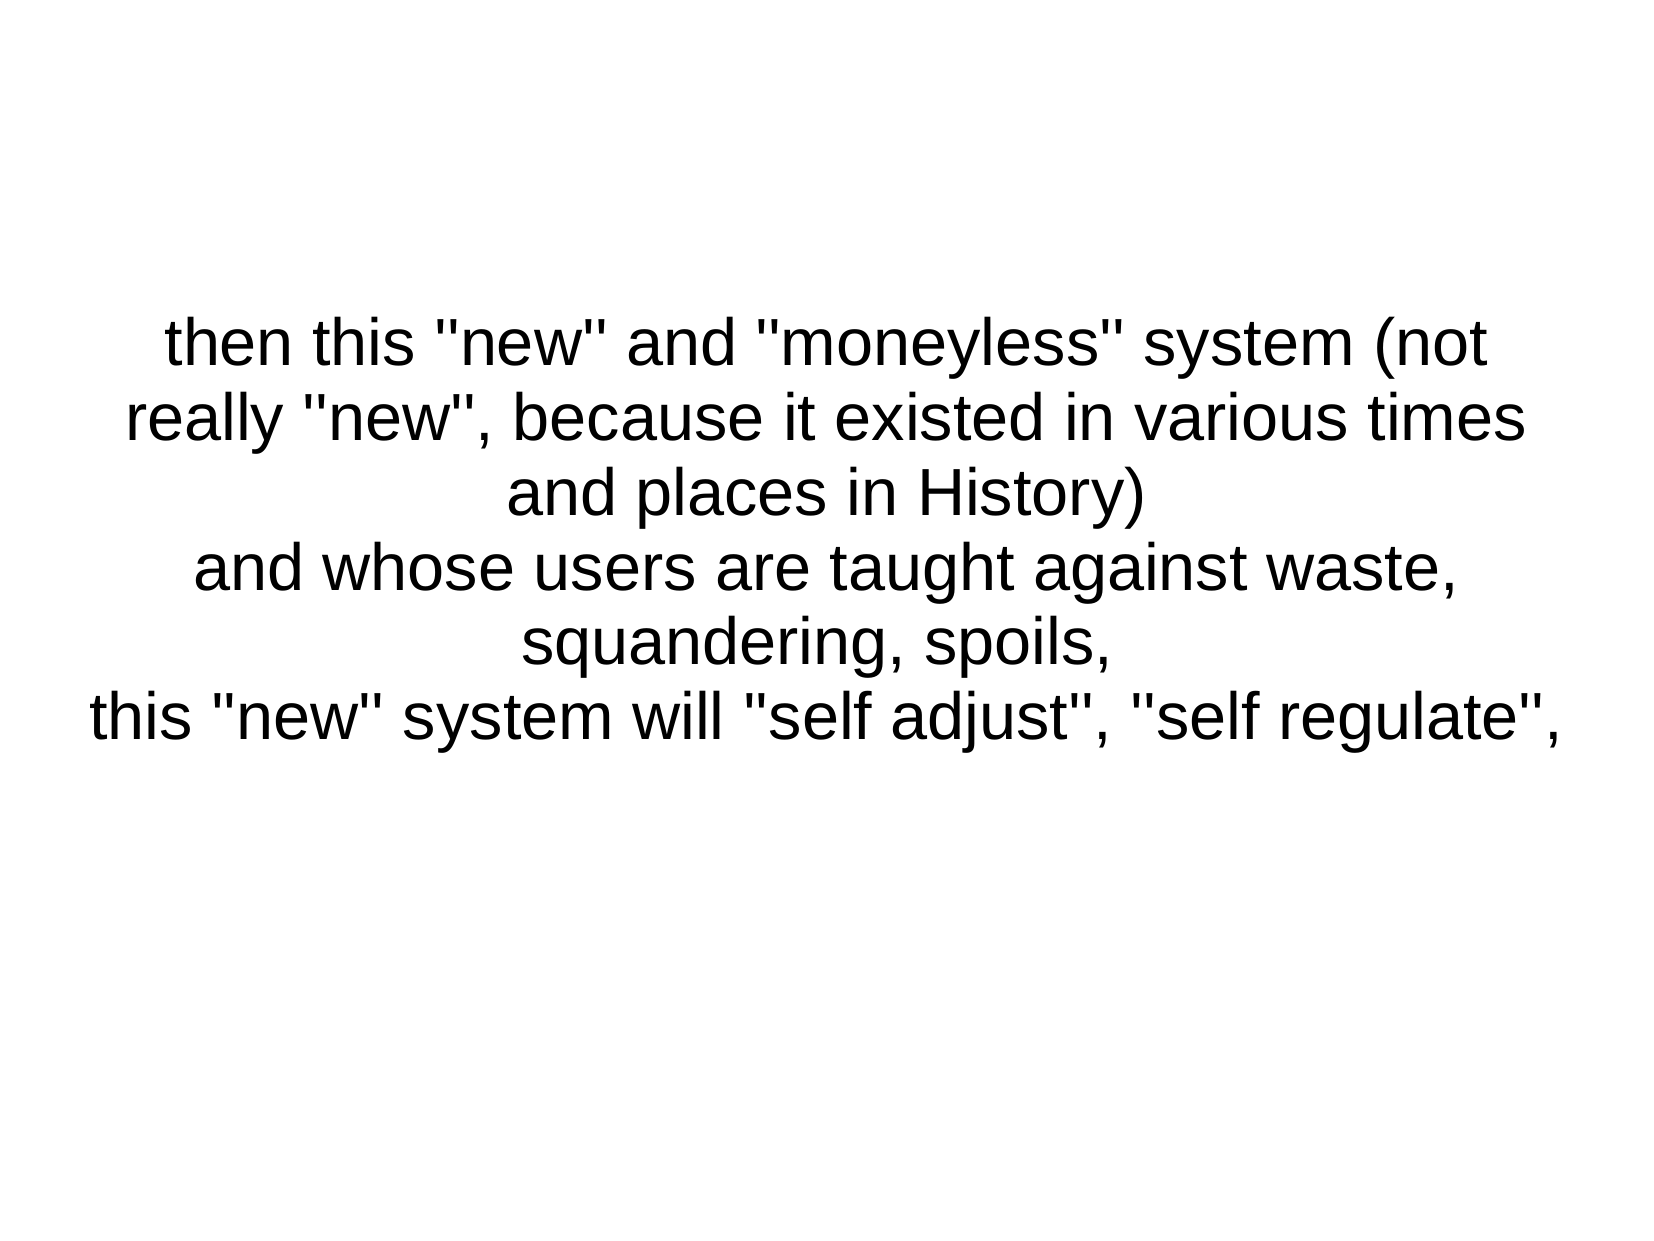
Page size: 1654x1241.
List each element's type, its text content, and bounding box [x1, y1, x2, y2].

subtitle then this ''new'' and ''moneyless'' system (not really ''new'', because it existed in various times and places in History) and whose users are taught against waste, squandering, spoils, this ''new'' system will ''self adjust'', ''self regulate'', [82, 49, 1571, 1010]
